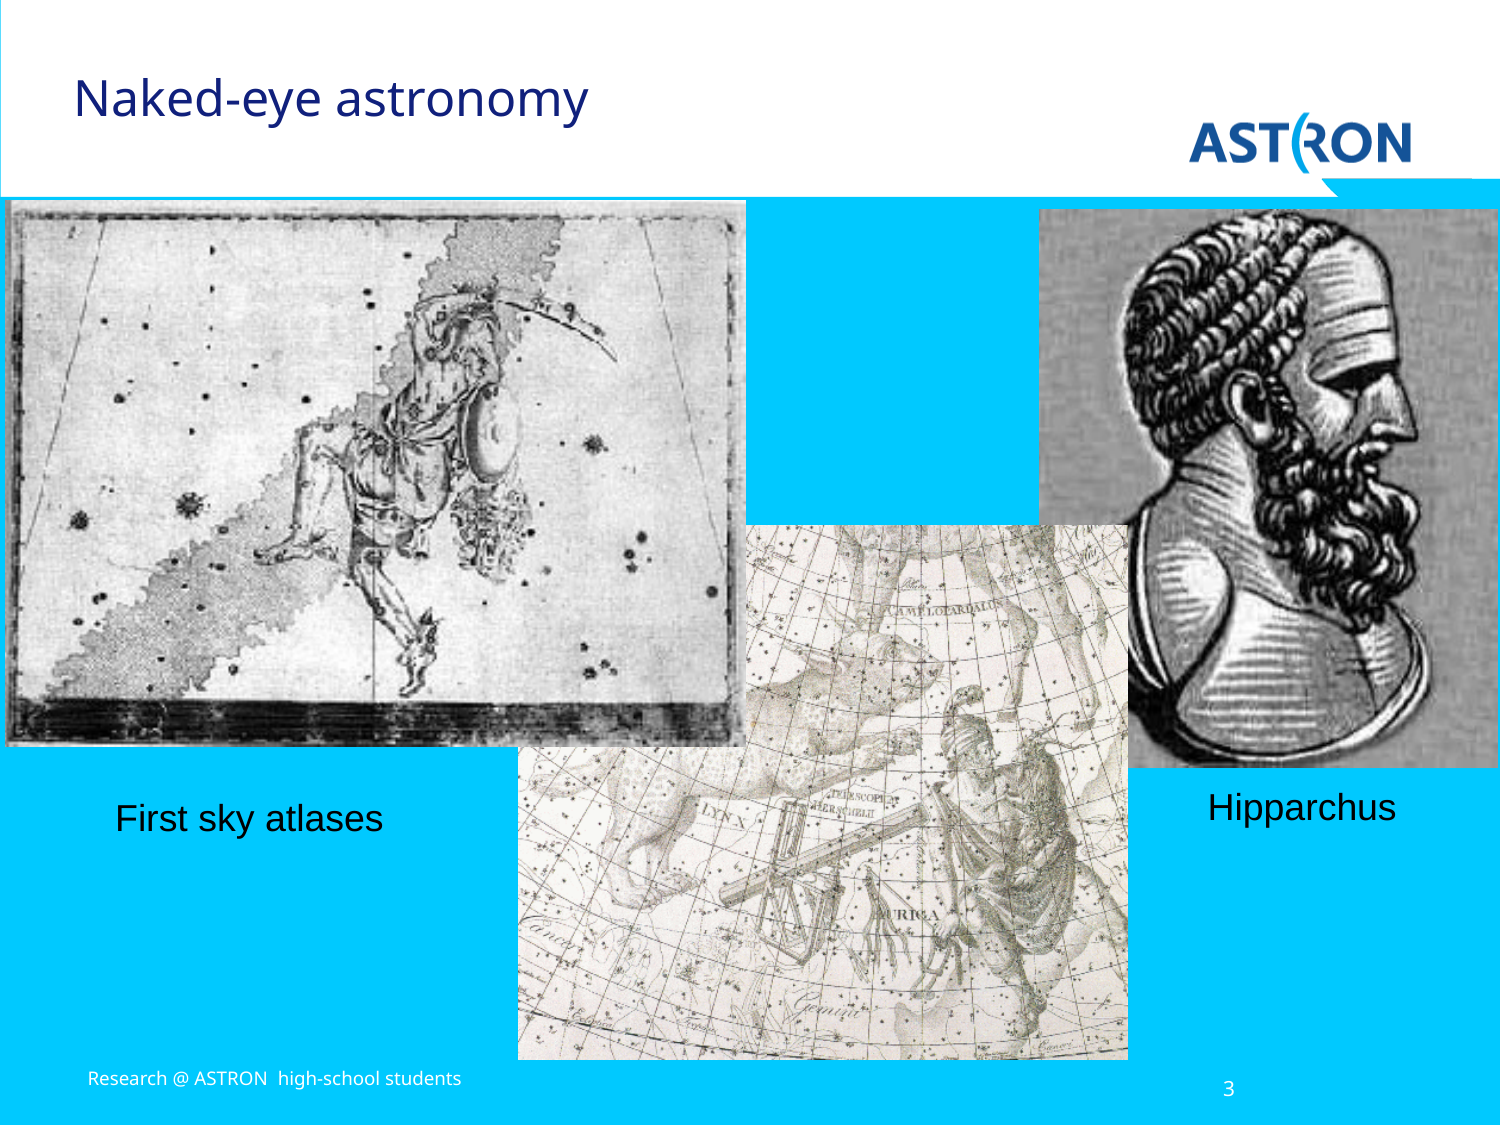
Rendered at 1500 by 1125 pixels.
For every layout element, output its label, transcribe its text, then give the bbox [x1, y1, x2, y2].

text_box First sky atlases [100, 789, 399, 847]
picture [0, 0, 1500, 196]
text_box <number> [1208, 1062, 1409, 1125]
picture [6, 201, 1497, 1059]
text_box Hipparchus [1192, 779, 1412, 837]
text_box Research @ ASTRON high-school students [87, 1062, 1055, 1125]
text_box Naked-eye astronomy [59, 59, 1064, 170]
